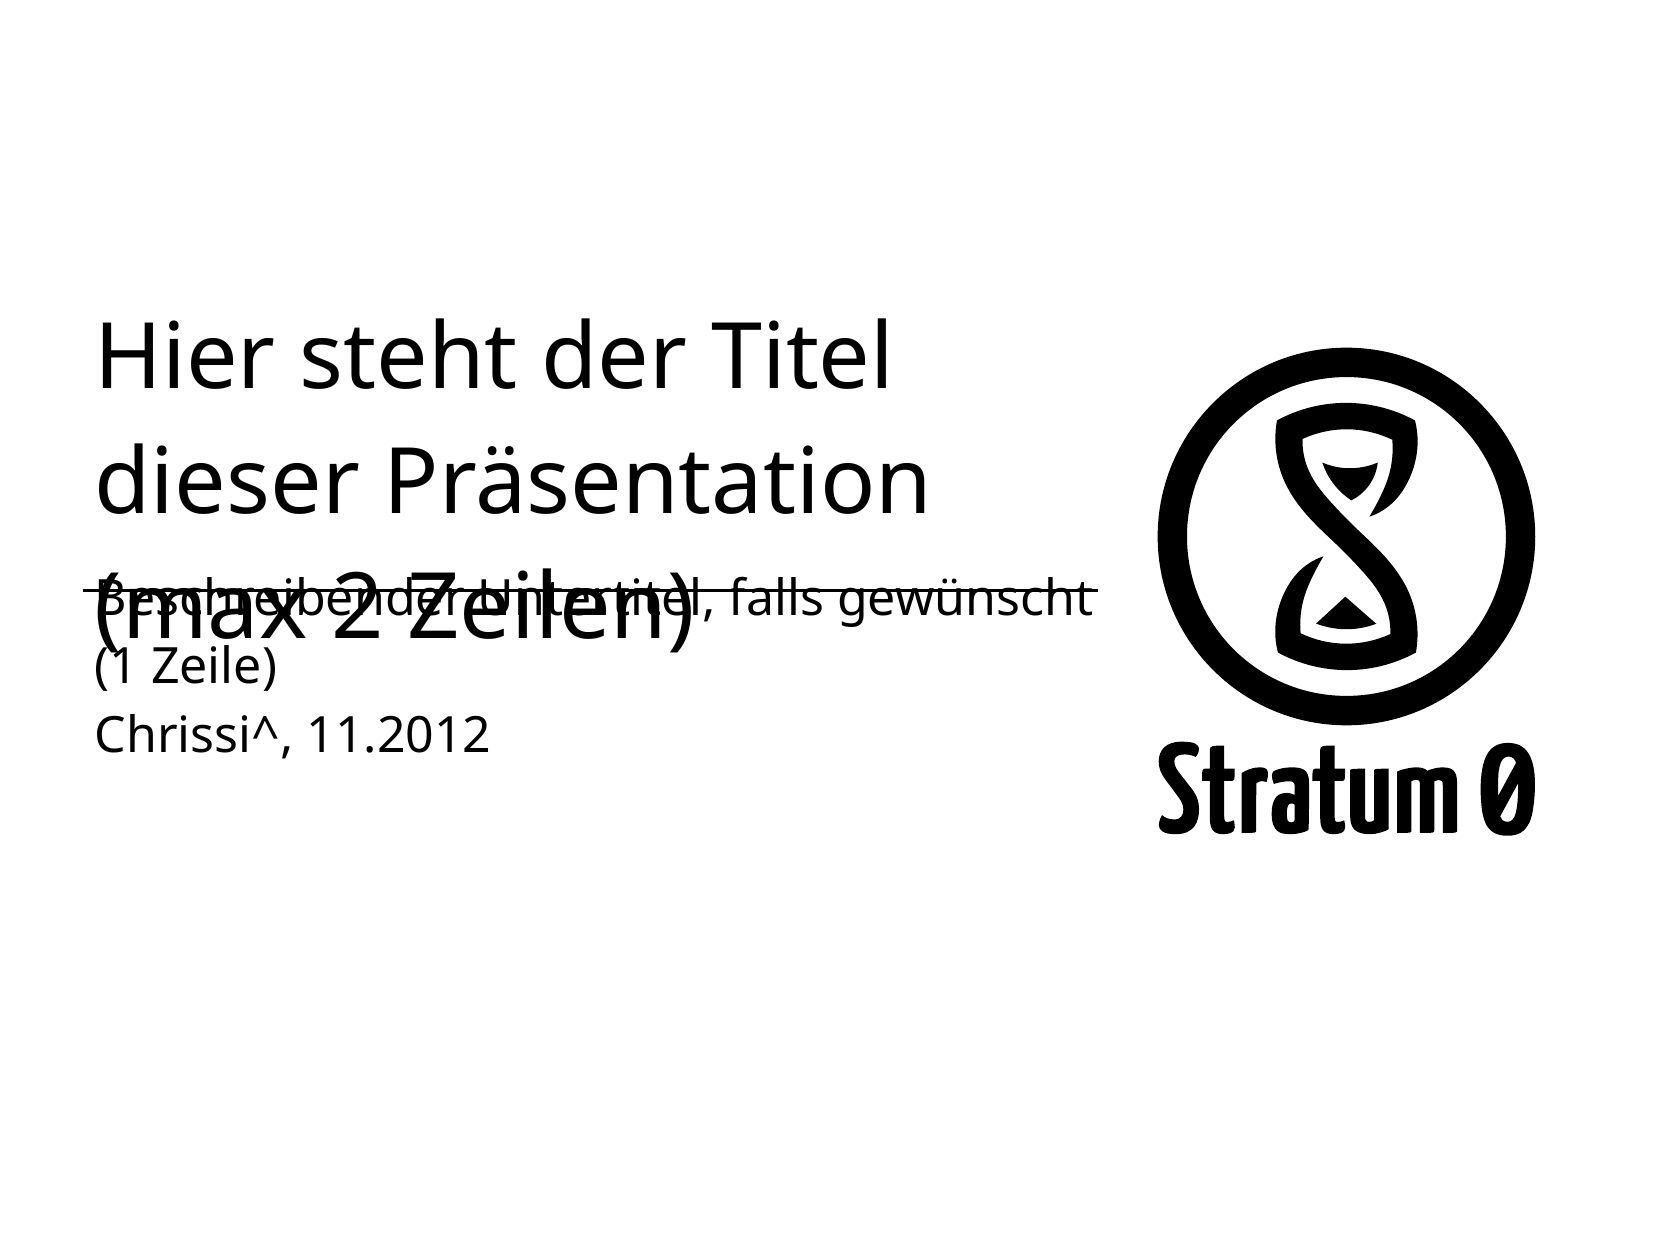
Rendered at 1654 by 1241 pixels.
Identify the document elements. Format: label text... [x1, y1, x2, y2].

picture [1074, 318, 1619, 863]
picture [1074, 592, 1080, 606]
title Hier steht der Titel dieser Präsentation (max 2 Zeilen) [94, 372, 1074, 585]
title Beschreibender Untertitel, falls gewünscht (1 Zeile) Chrissi^, 11.2012 [94, 606, 1111, 723]
